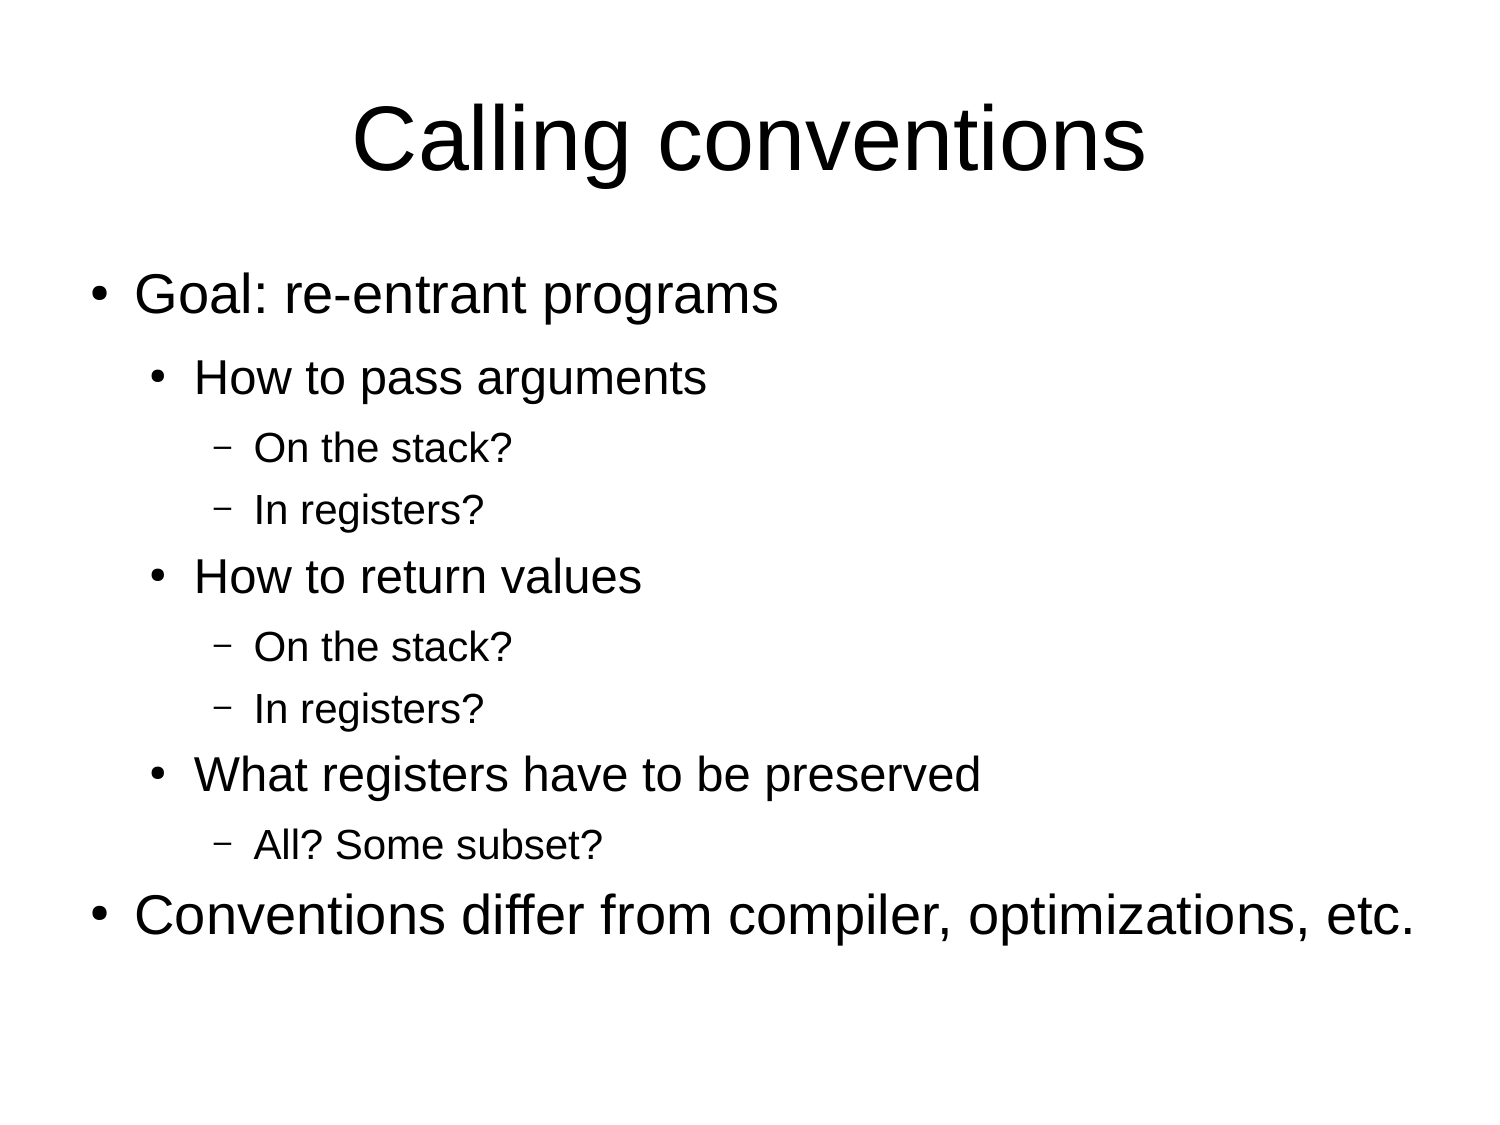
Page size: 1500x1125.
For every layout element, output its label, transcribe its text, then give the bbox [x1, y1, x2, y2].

title Calling conventions [75, 44, 1425, 233]
list Goal: re-entrant programs How to pass arguments On the stack? In registers? How to return values On the stack? In registers? What registers have to be preserved All? Some subset? Conventions differ from compiler, optimizations, etc. [75, 263, 1425, 1006]
